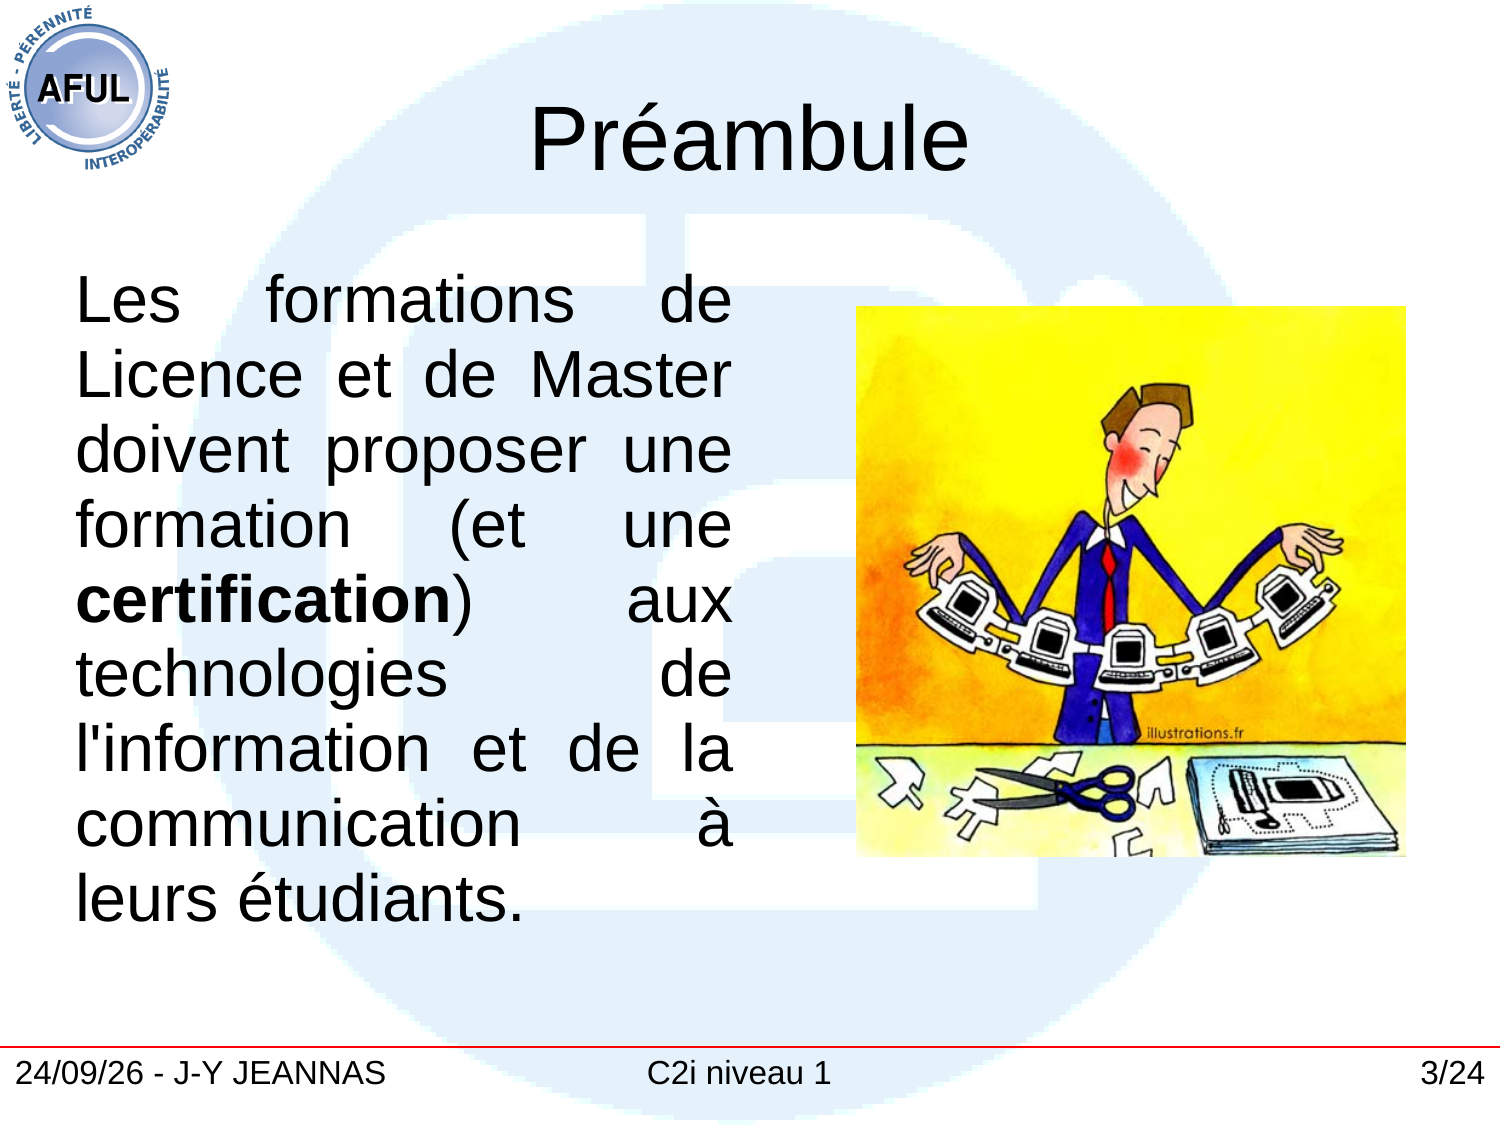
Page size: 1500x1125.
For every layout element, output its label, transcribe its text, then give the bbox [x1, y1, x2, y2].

picture [177, 1048, 1315, 1125]
picture [0, 0, 1315, 178]
list Les formations de Licence et de Master doivent proposer une formation (et une certification) aux technologies de l'information et de la communication à leurs étudiants. [75, 262, 734, 1116]
picture [177, 257, 1406, 1046]
title Préambule [75, 21, 1426, 257]
